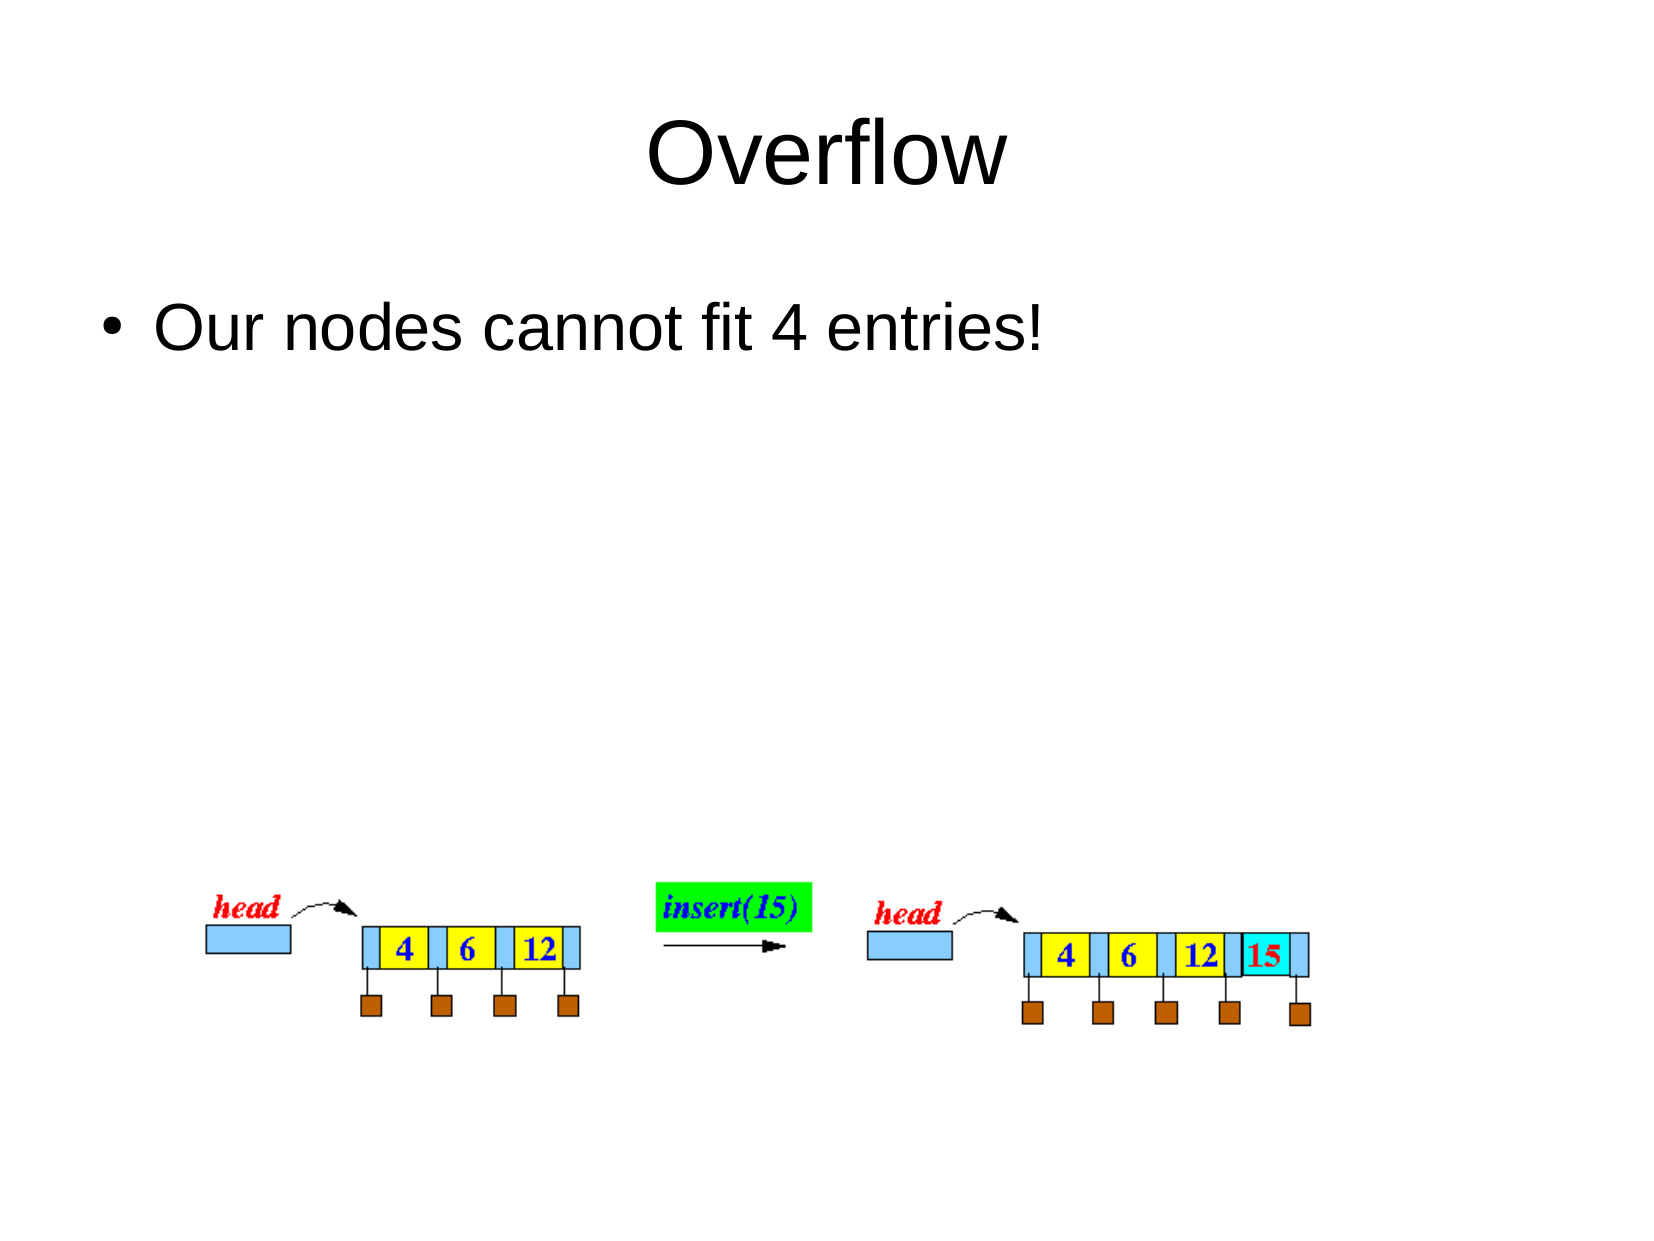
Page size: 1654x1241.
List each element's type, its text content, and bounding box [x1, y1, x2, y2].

list Our nodes cannot fit 4 entries! [82, 290, 1571, 788]
title Overflow [82, 49, 1571, 257]
picture [187, 862, 1352, 1086]
